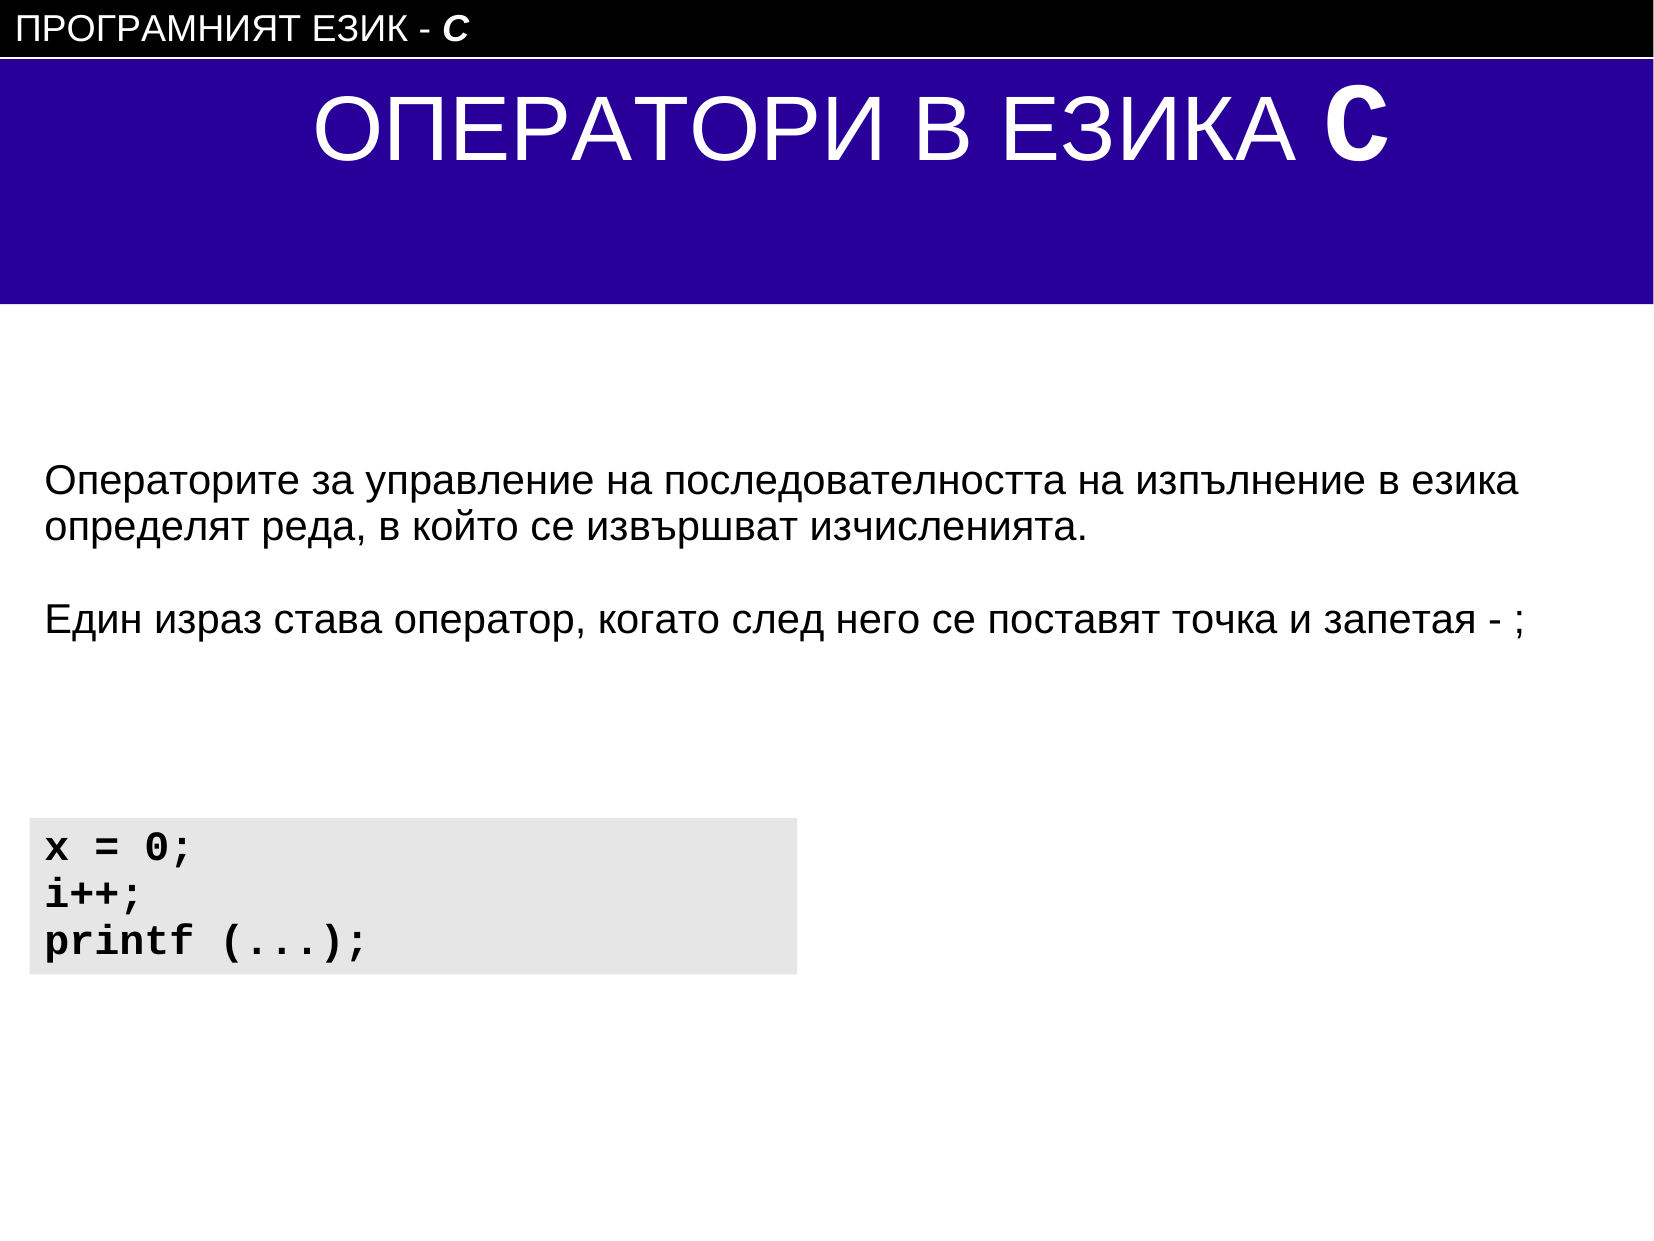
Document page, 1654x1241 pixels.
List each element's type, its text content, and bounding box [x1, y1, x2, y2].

text_box ОПЕРАТОРИ В ЕЗИКА С [0, 59, 1654, 305]
text_box Операторите за управление на последователността на изпълнение в езика определят реда, в който се извършват изчисленията. Един израз става оператор, когато след него се поставят точка и запетая - ; [29, 448, 1595, 650]
text_box ПРОГРАМНИЯT ЕЗИК - С [0, 0, 1654, 57]
text_box x = 0; i++; printf (...); [29, 817, 798, 975]
